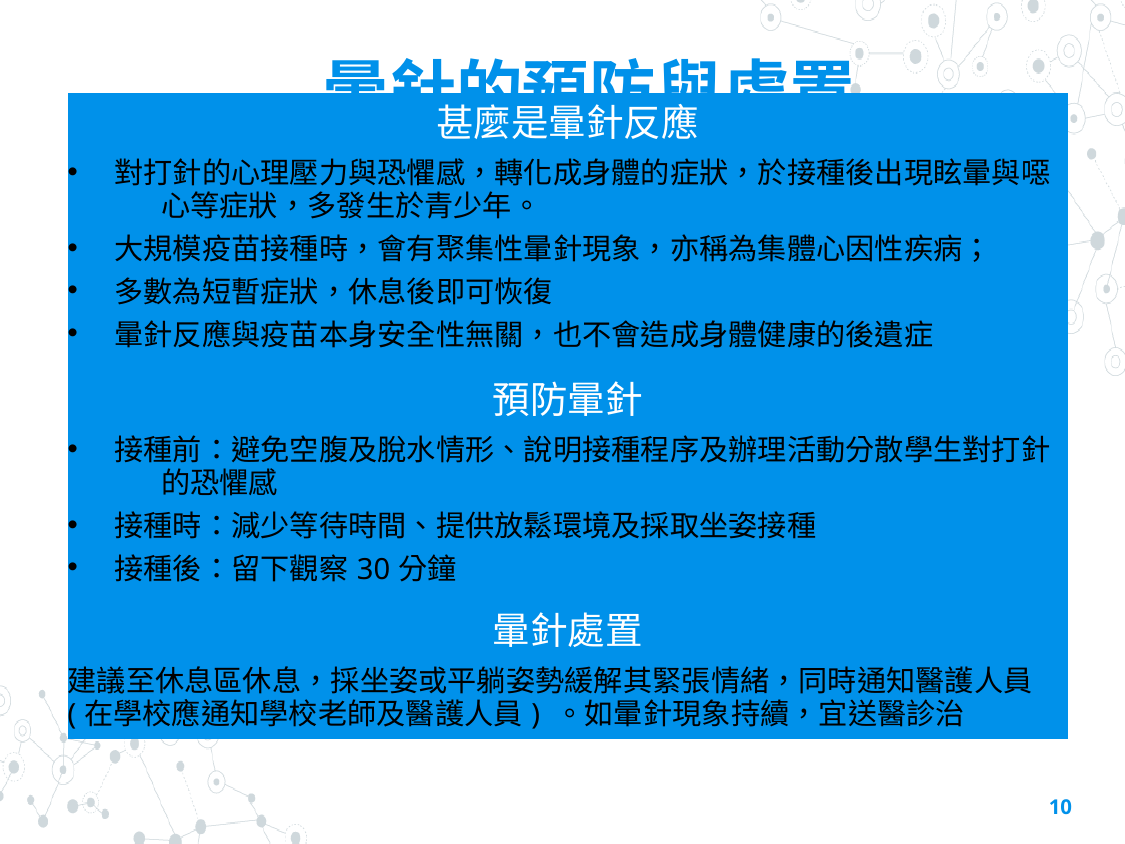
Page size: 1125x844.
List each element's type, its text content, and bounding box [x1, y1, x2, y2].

text_box 10 [1033, 779, 1102, 844]
table_cell 對打針的心理壓力與恐懼感，轉化成身體的症狀，於接種後出現眩暈與噁心等症狀，多發生於青少年。 大規模疫苗接種時，會有聚集性暈針現象，亦稱為集體心因性疾病； 多數為短暫症狀，休息後即可恢復 暈針反應與疫苗本身安全性無關，也不會造成身體健康的後遺症 [68, 159, 1068, 370]
table_header 甚麼是暈針反應 [68, 93, 1068, 159]
table_cell 預防暈針 [68, 370, 1068, 436]
title 暈針的預防與處置 [110, 33, 1069, 102]
table_cell 建議至休息區休息，採坐姿或平躺姿勢緩解其緊張情緒，同時通知醫護人員(在學校應通知學校老師及醫護人員) 。如暈針現象持續，宜送醫診治 [68, 667, 1068, 739]
table_cell 暈針處置 [68, 601, 1068, 667]
table_cell 接種前：避免空腹及脫水情形、說明接種程序及辦理活動分散學生對打針的恐懼感 接種時：減少等待時間、提供放鬆環境及採取坐姿接種 接種後：留下觀察30分鐘 [68, 436, 1068, 601]
